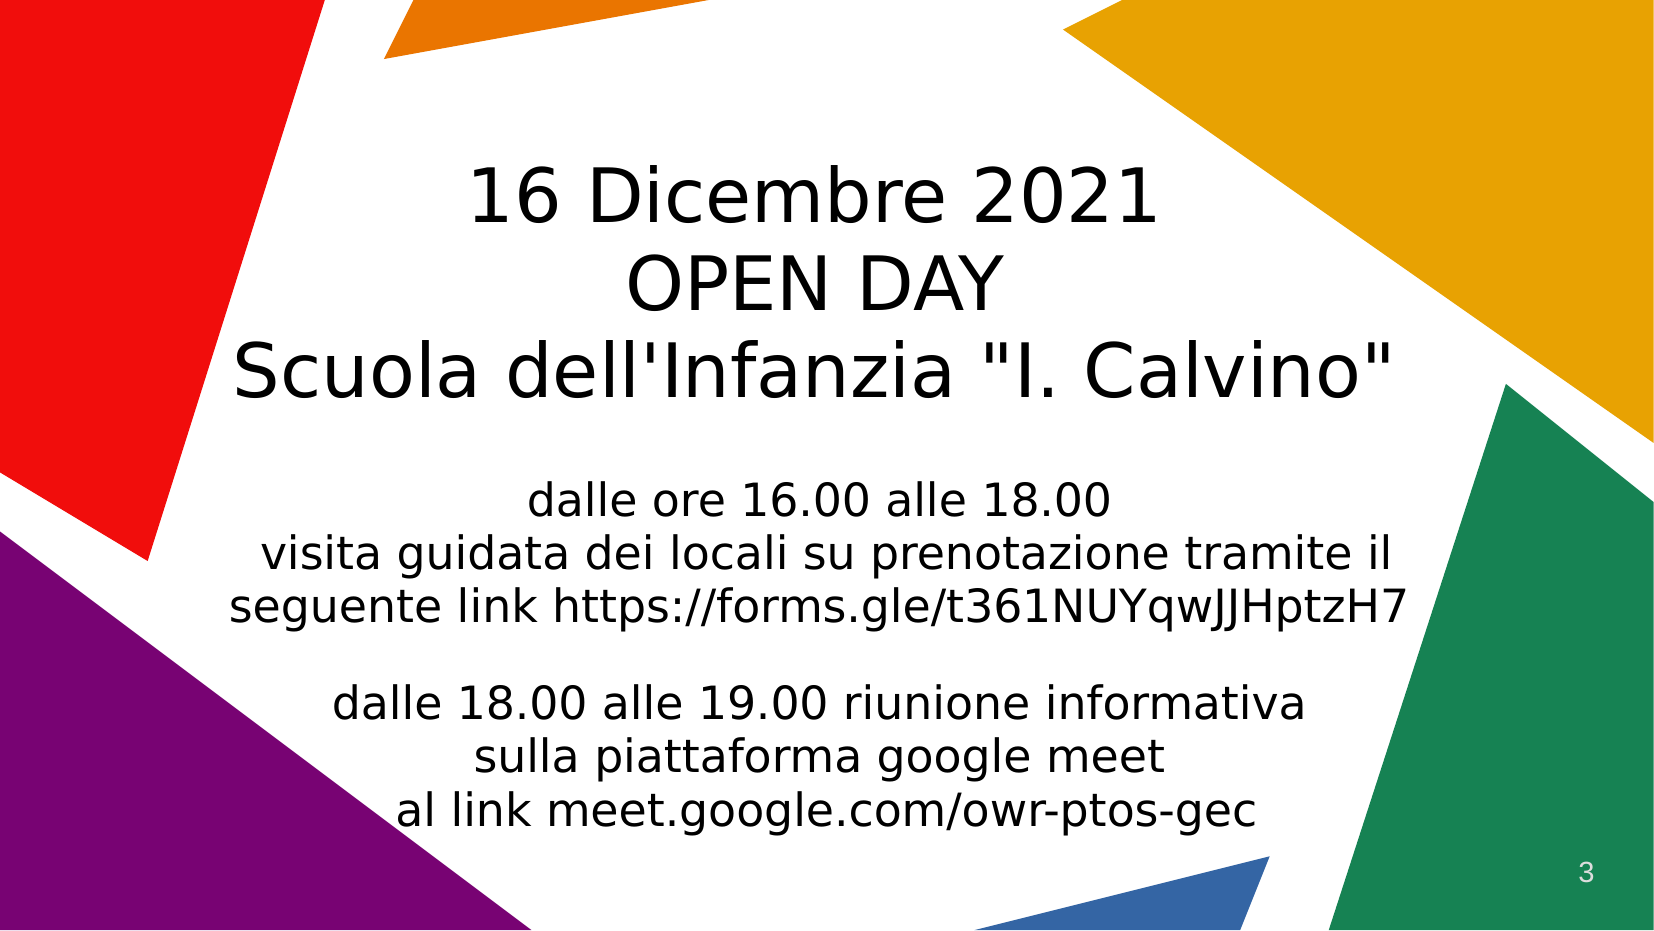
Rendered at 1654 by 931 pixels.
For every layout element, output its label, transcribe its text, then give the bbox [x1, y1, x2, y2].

text_box 16 Dicembre 2021 OPEN DAY Scuola dell'Infanzia "I. Calvino" dalle ore 16.00 alle 18.00 visita guidata dei locali su prenotazione tramite il seguente link https://forms.gle/t361NUYqwJJHptzH7 dalle 18.00 alle 19.00 riunione informativa sulla piattaforma google meet al link meet.google.com/owr-ptos-gec [177, 59, 1477, 886]
